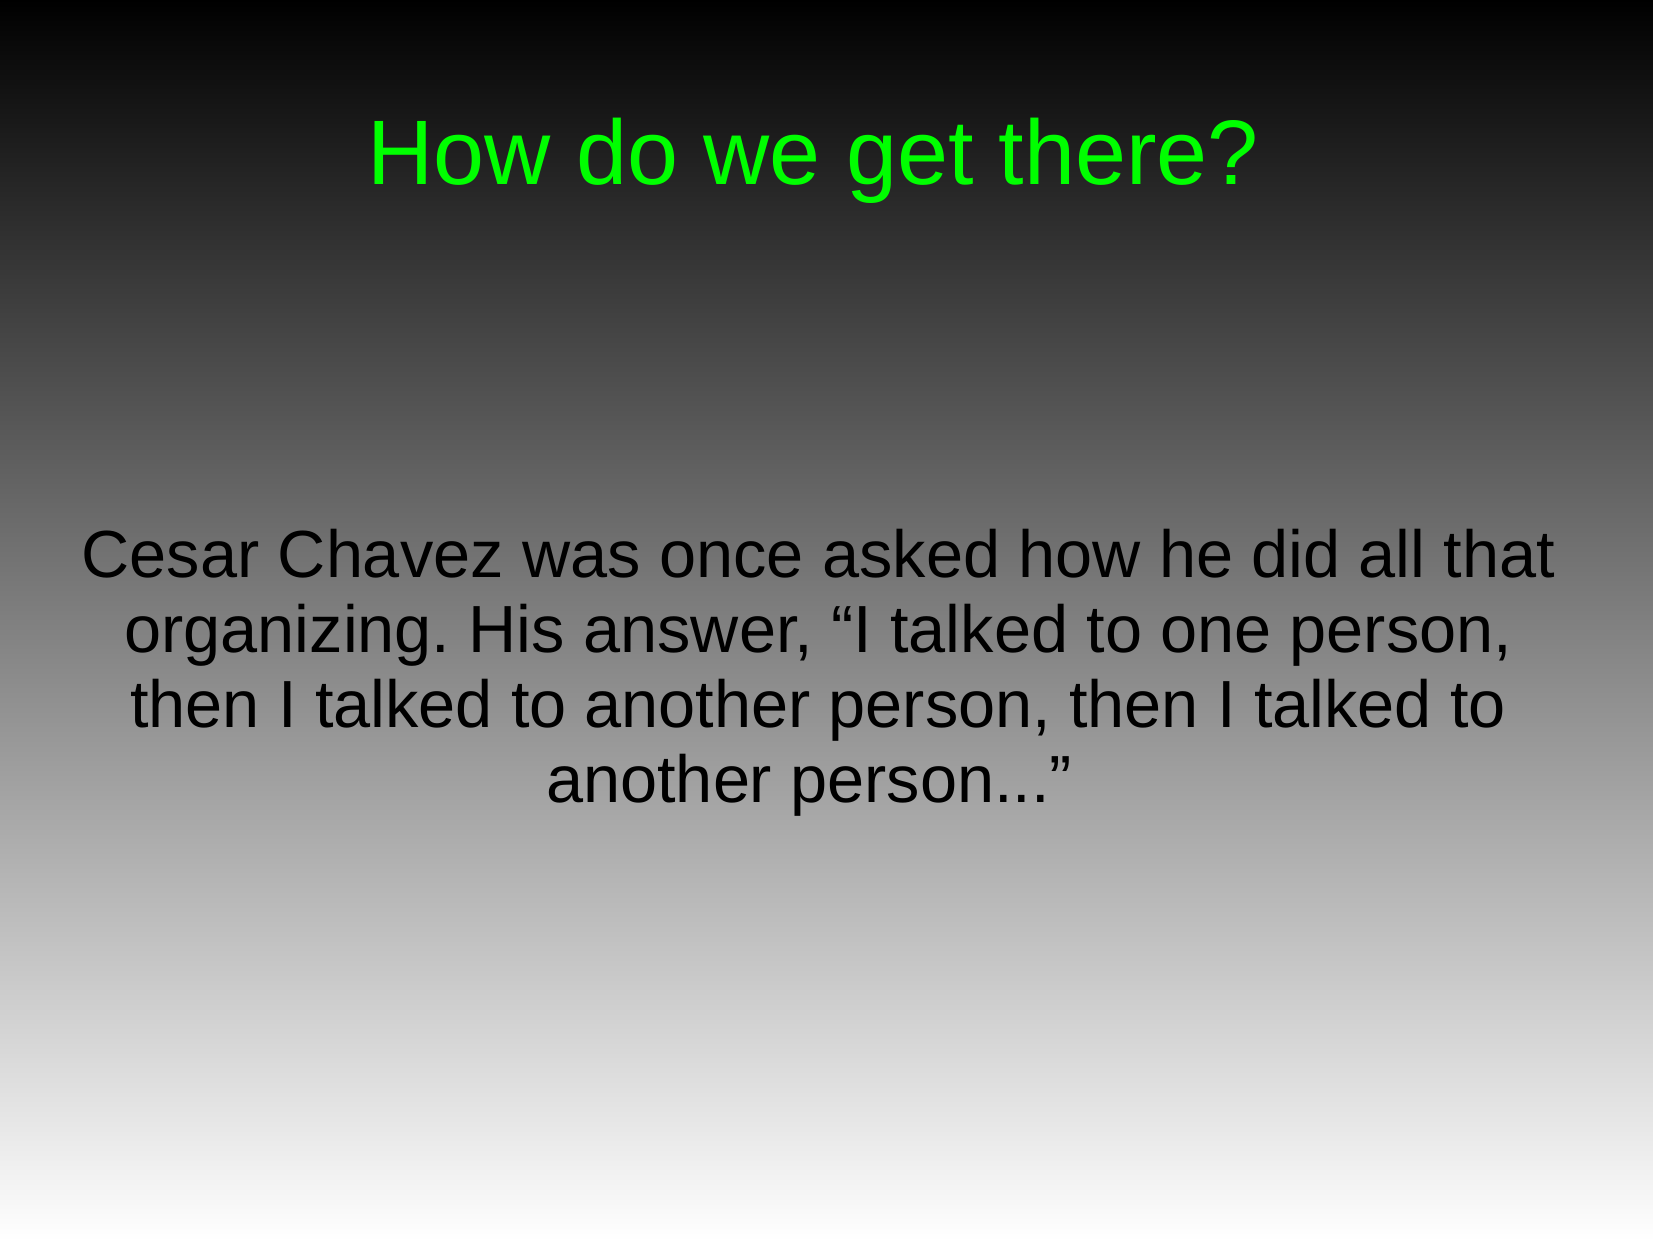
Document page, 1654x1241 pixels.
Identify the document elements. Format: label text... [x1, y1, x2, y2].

title How do we get there? [82, 49, 1571, 257]
subtitle Cesar Chavez was once asked how he did all that organizing. His answer, “I talked to one person, then I talked to another person, then I talked to another person...” [75, 300, 1563, 1034]
